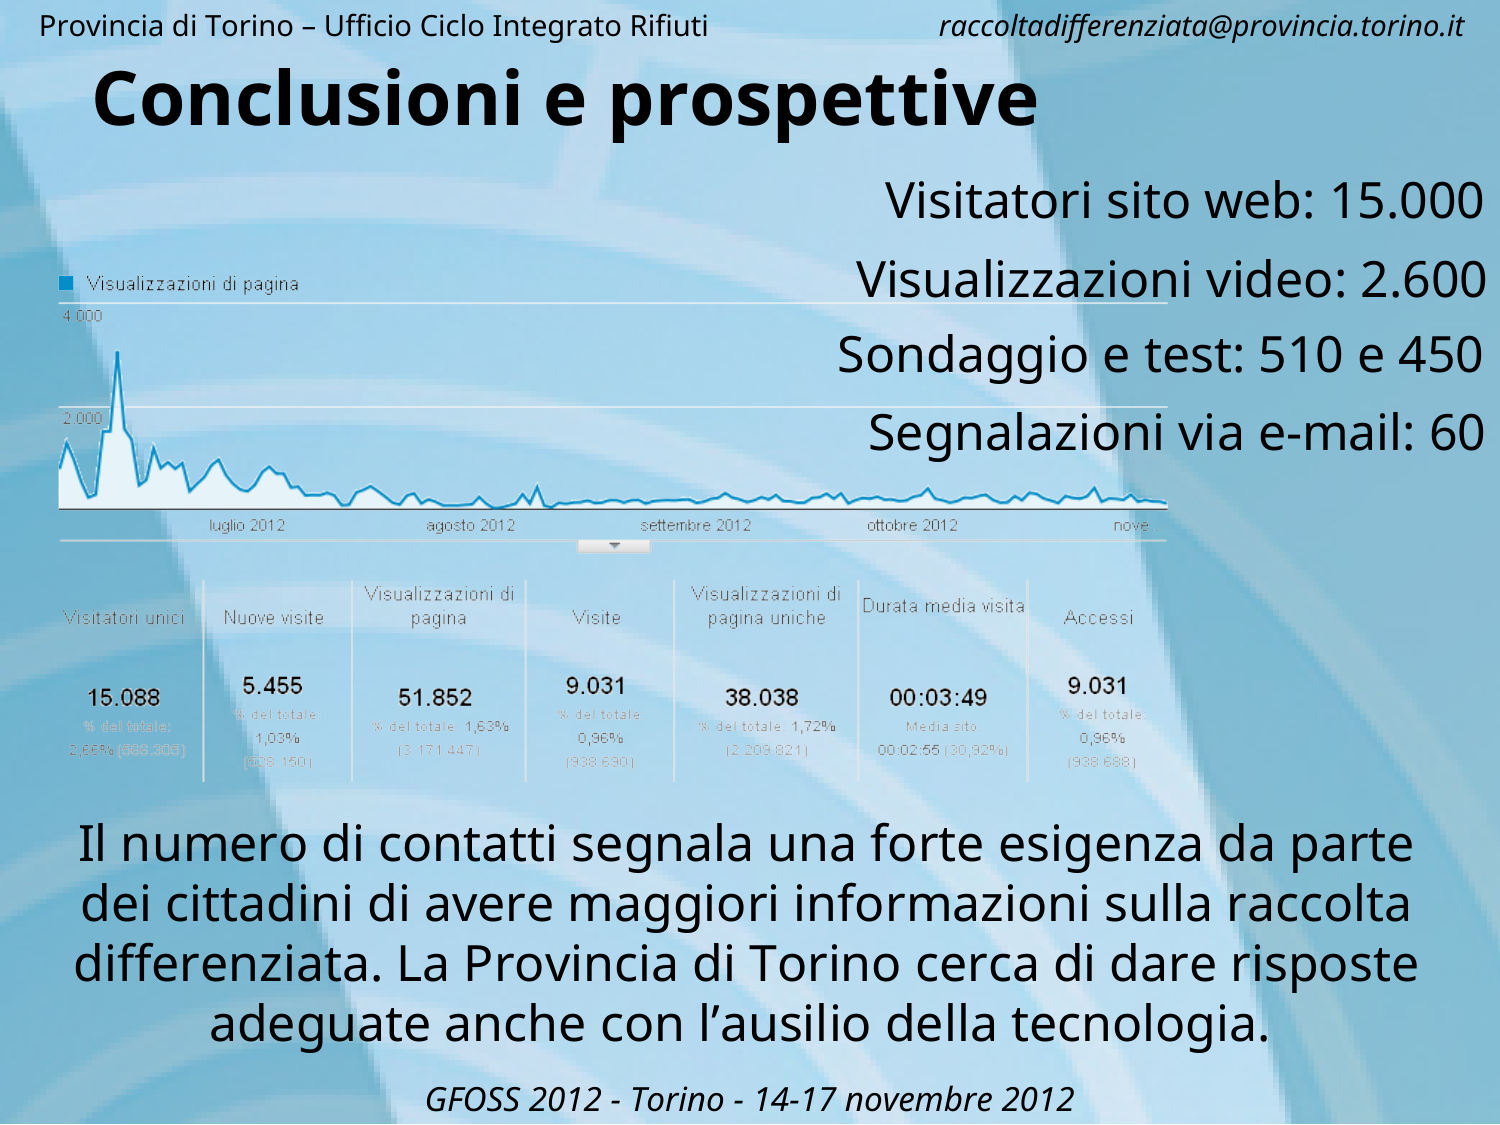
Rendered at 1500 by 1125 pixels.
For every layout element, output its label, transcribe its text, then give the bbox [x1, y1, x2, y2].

text_box Segnalazioni via e-mail: 60 [1177, 392, 1500, 469]
text_box Visitatori sito web: 15.000 [870, 160, 1500, 237]
text_box Conclusioni e prospettive [76, 42, 1321, 149]
text_box Il numero di contatti segnala una forte esigenza da parte dei cittadini di avere maggiori informazioni sulla raccolta differenziata. La Provincia di Torino cerca di dare risposte adeguate anche con l’ausilio della tecnologia. [29, 803, 1465, 1060]
picture [53, 267, 1177, 783]
text_box Sondaggio e test: 510 e 450 [1177, 314, 1500, 390]
text_box Visualizzazioni video: 2.600 [841, 239, 1500, 314]
